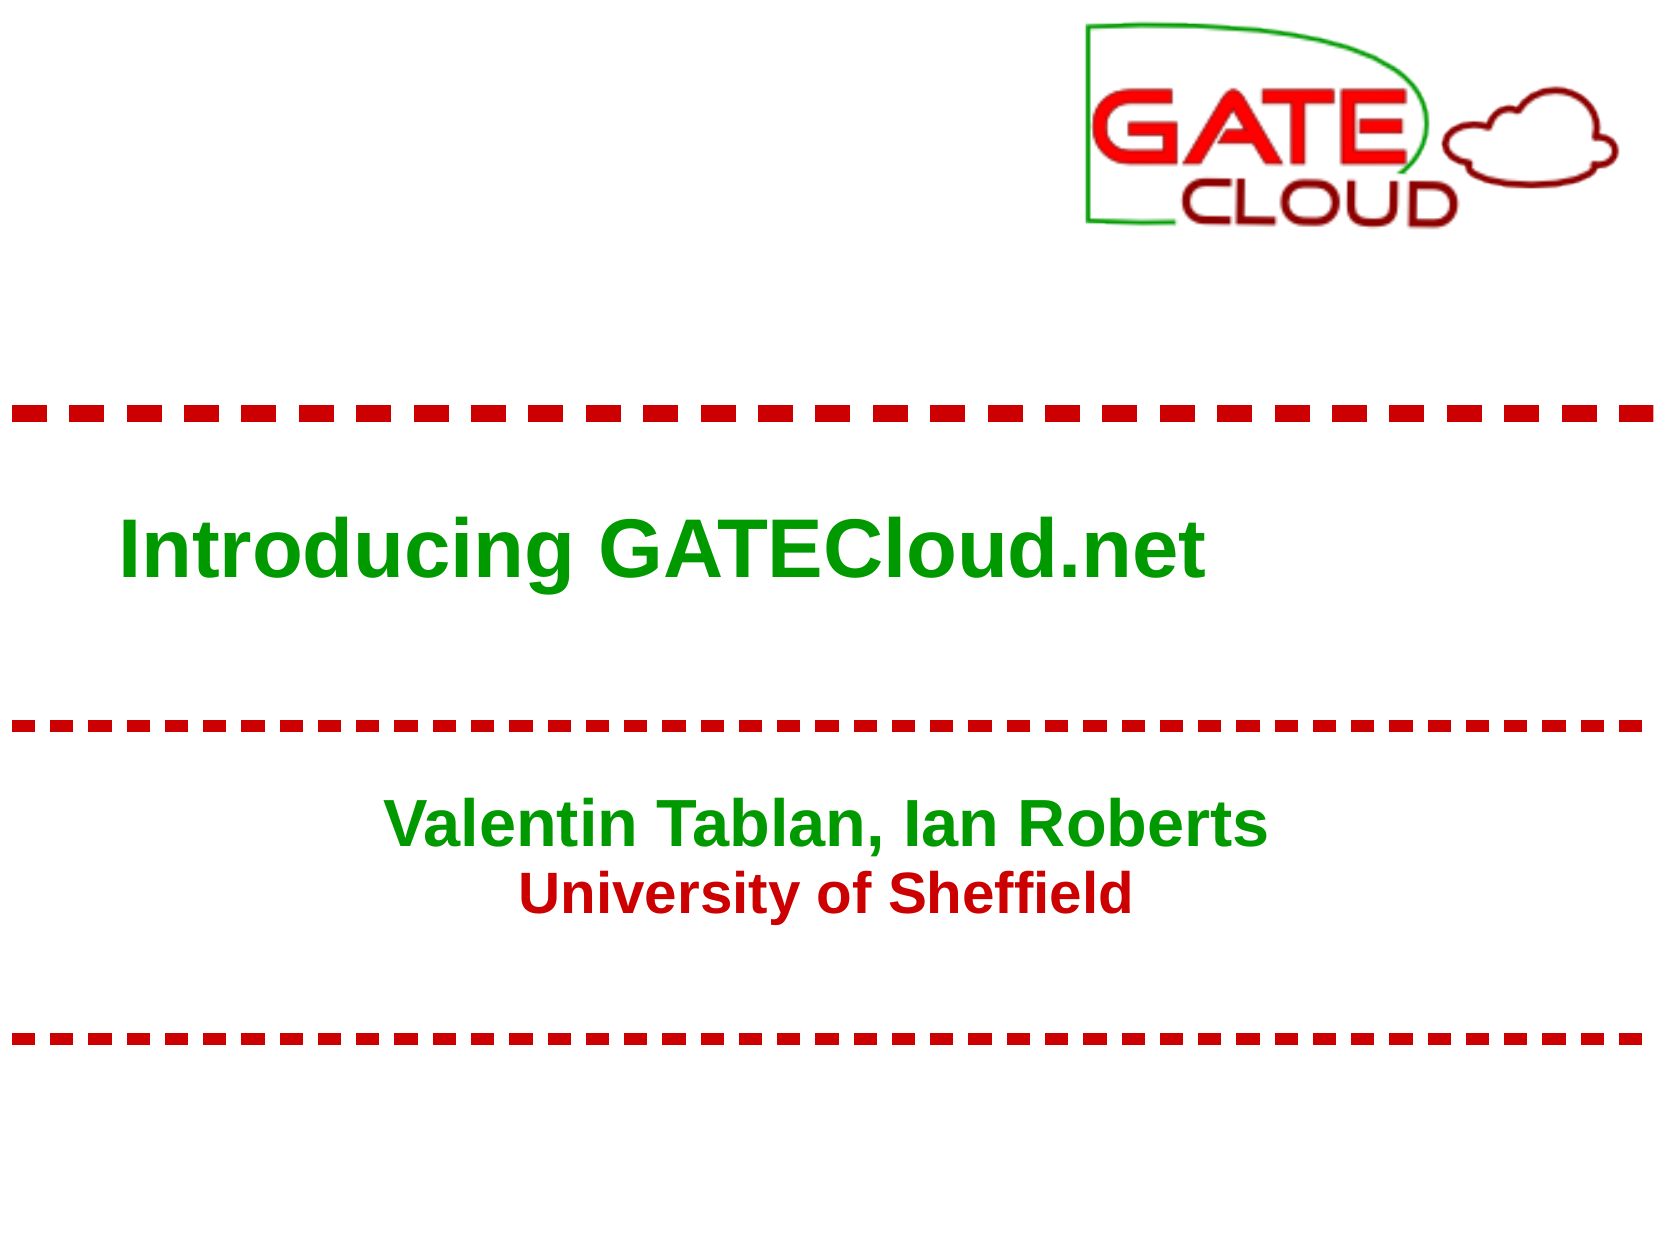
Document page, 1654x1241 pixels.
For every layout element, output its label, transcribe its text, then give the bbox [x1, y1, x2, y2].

title Introducing GATECloud.net [118, 453, 1571, 646]
picture [1081, 19, 1625, 237]
title Valentin Tablan, Ian Roberts University of Sheffield [115, 760, 1539, 953]
